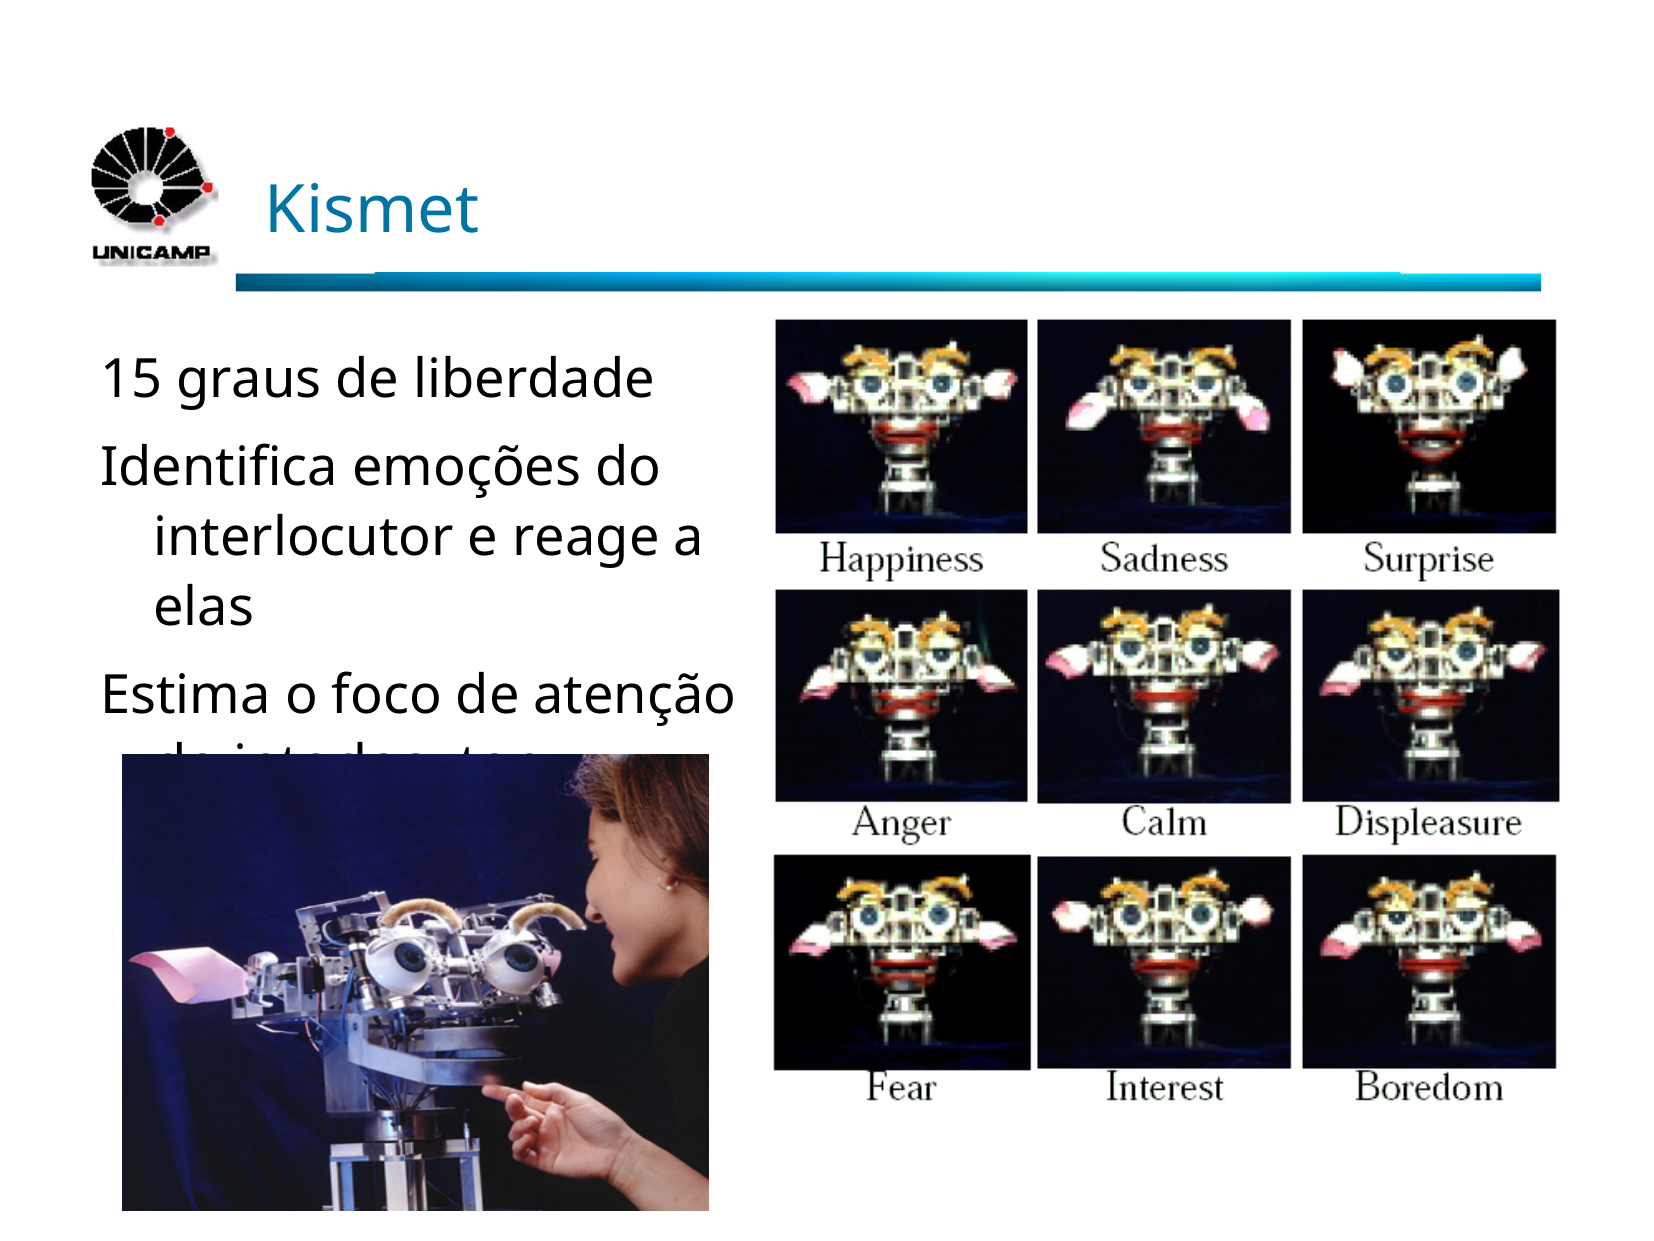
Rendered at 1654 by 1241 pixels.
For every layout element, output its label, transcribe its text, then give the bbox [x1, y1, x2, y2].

picture [122, 754, 709, 1211]
picture [771, 315, 1563, 1107]
list 15 graus de liberdade Identifica emoções do interlocutor e reage a elas Estima o foco de atenção do interlocutor [82, 340, 749, 1143]
picture [125, 272, 1654, 295]
title Kismet [264, 42, 1534, 250]
